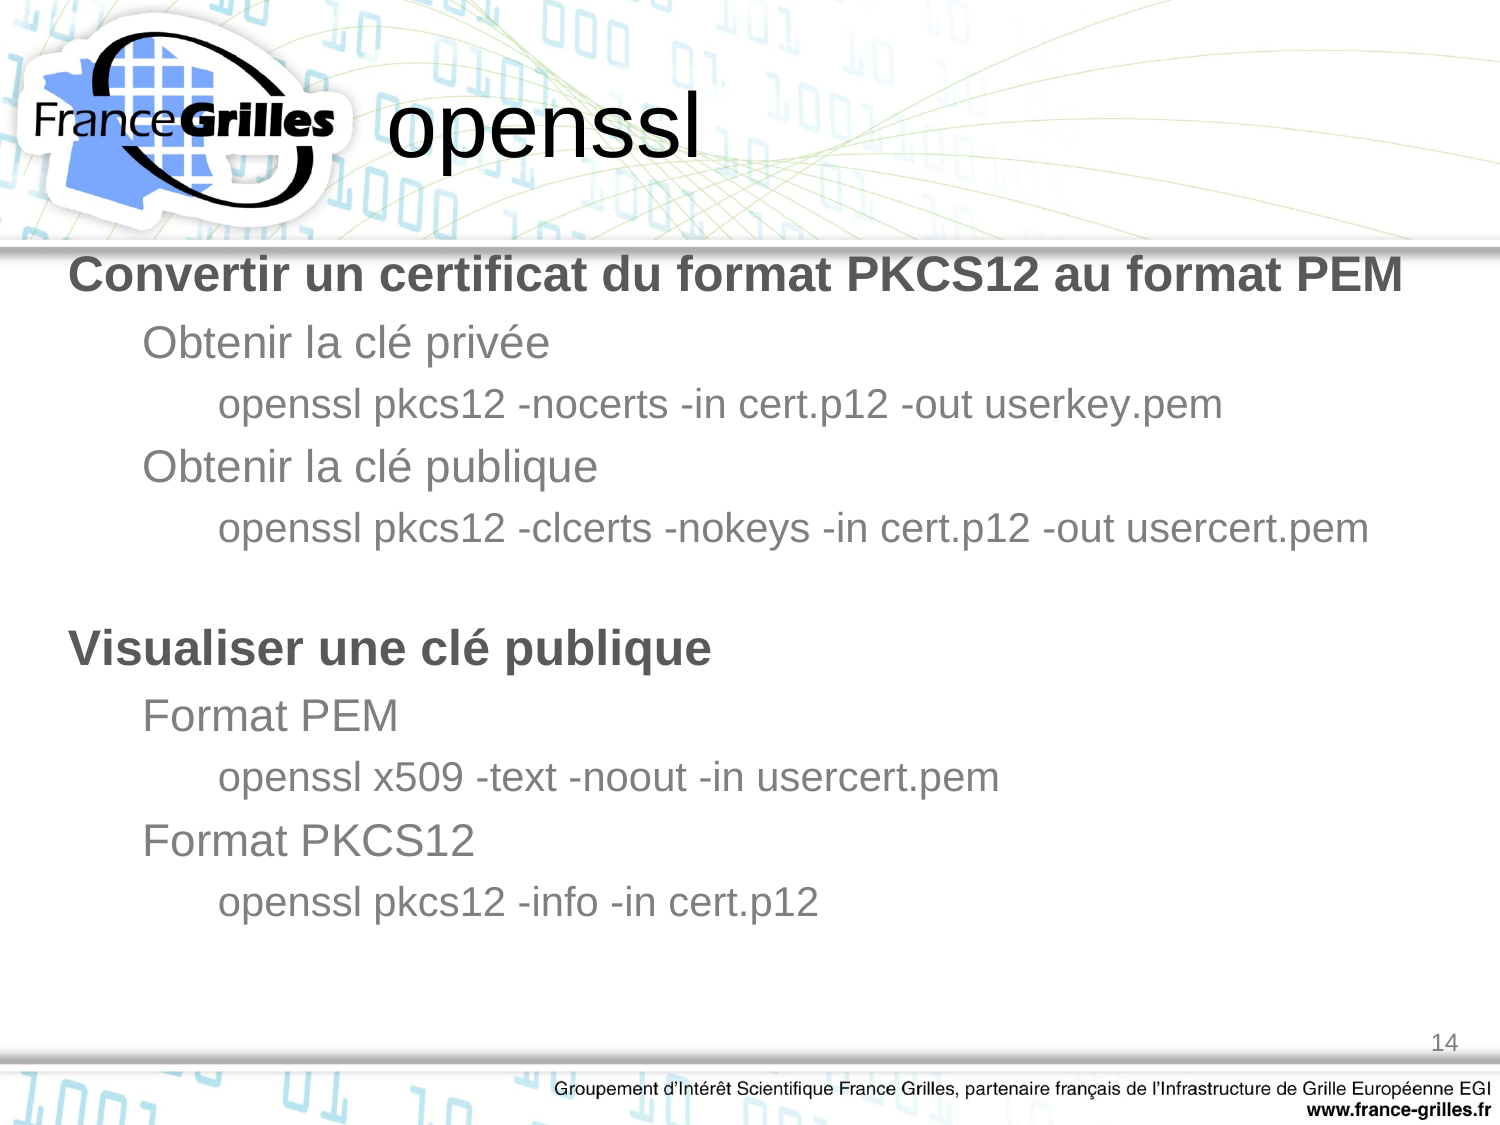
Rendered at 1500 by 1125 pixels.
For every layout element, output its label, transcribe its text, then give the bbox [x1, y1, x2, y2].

title openssl [372, 7, 1459, 238]
list Convertir un certificat du format PKCS12 au format PEM Obtenir la clé privée openssl pkcs12 -nocerts -in cert.p12 -out userkey.pem Obtenir la clé publique openssl pkcs12 -clcerts -nokeys -in cert.p12 -out usercert.pem Visualiser une clé publique Format PEM openssl x509 -text -noout -in usercert.pem Format PKCS12 openssl pkcs12 -info -in cert.p12 [53, 238, 1459, 1002]
picture [0, 0, 1500, 1125]
